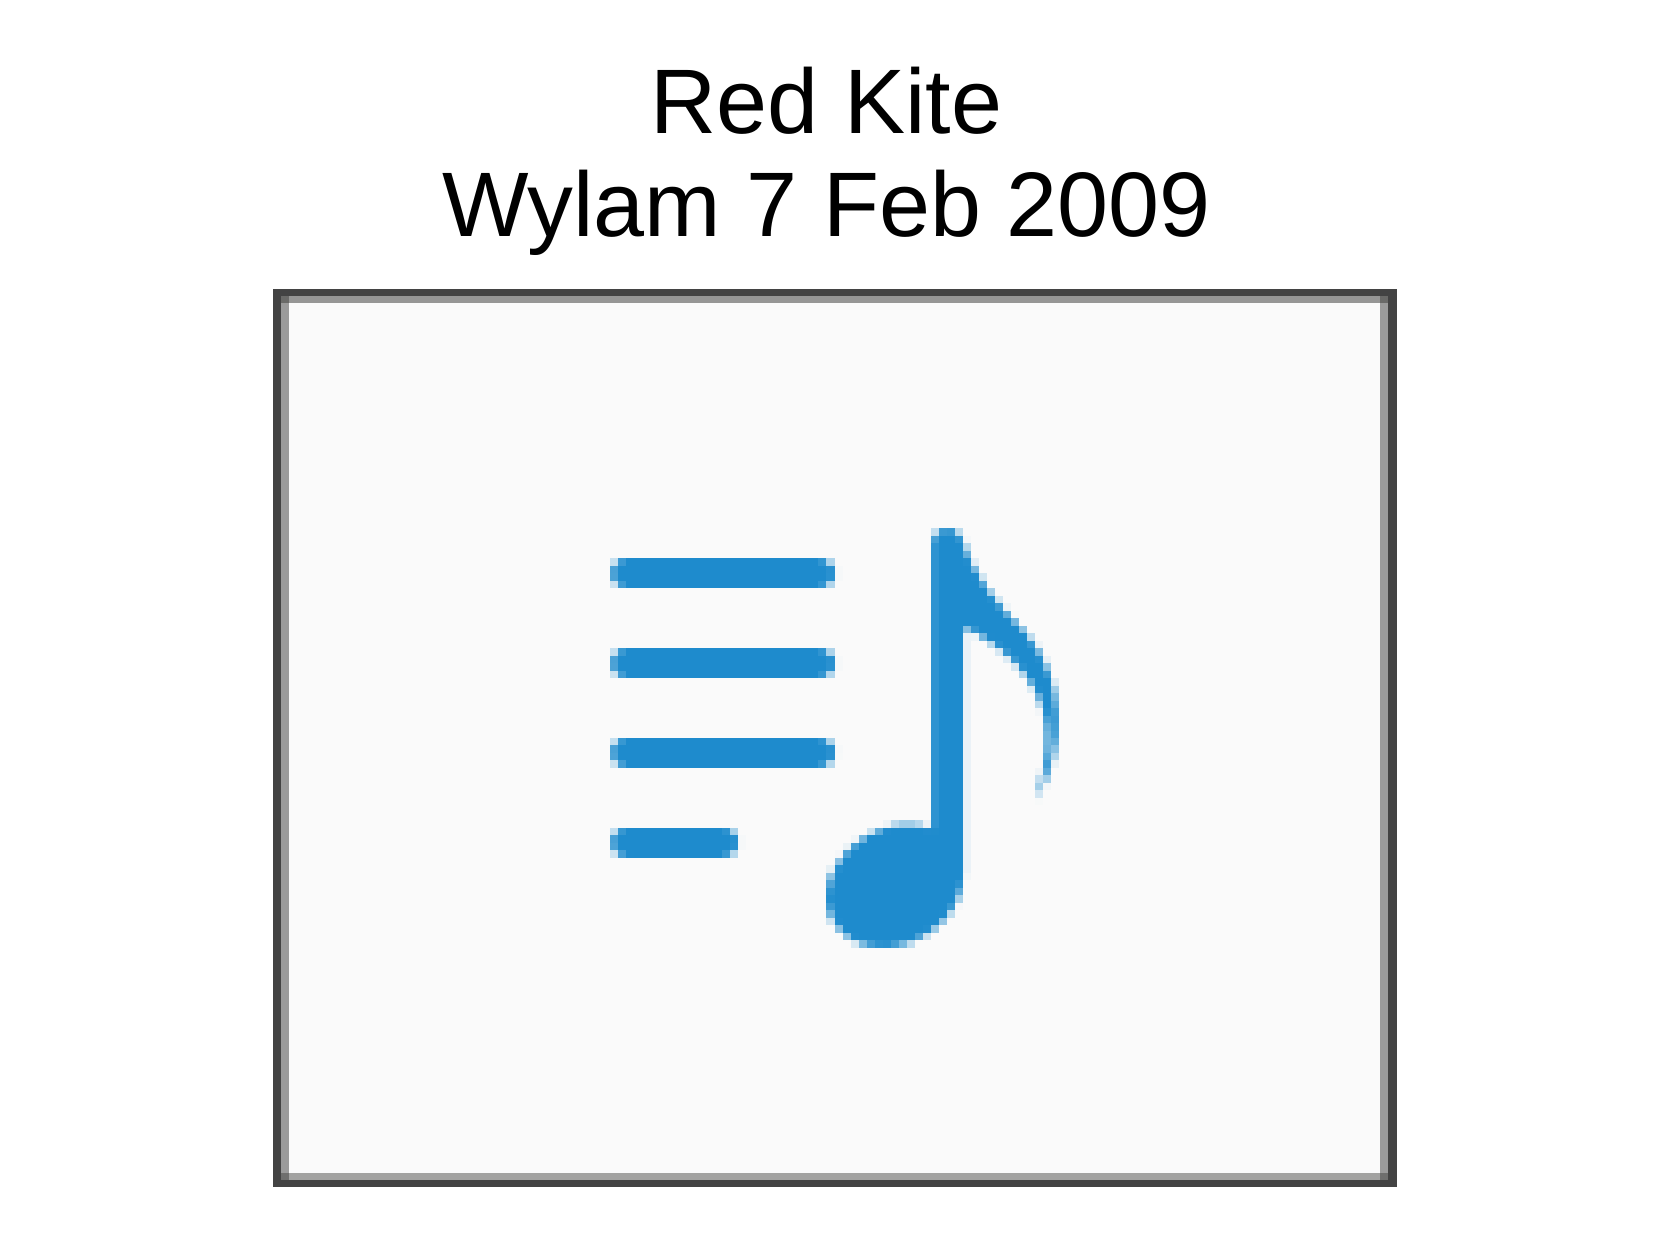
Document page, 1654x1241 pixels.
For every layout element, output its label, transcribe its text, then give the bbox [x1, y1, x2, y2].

title Red Kite Wylam 7 Feb 2009 [82, 49, 1571, 257]
text_box [272, 288, 1398, 1189]
